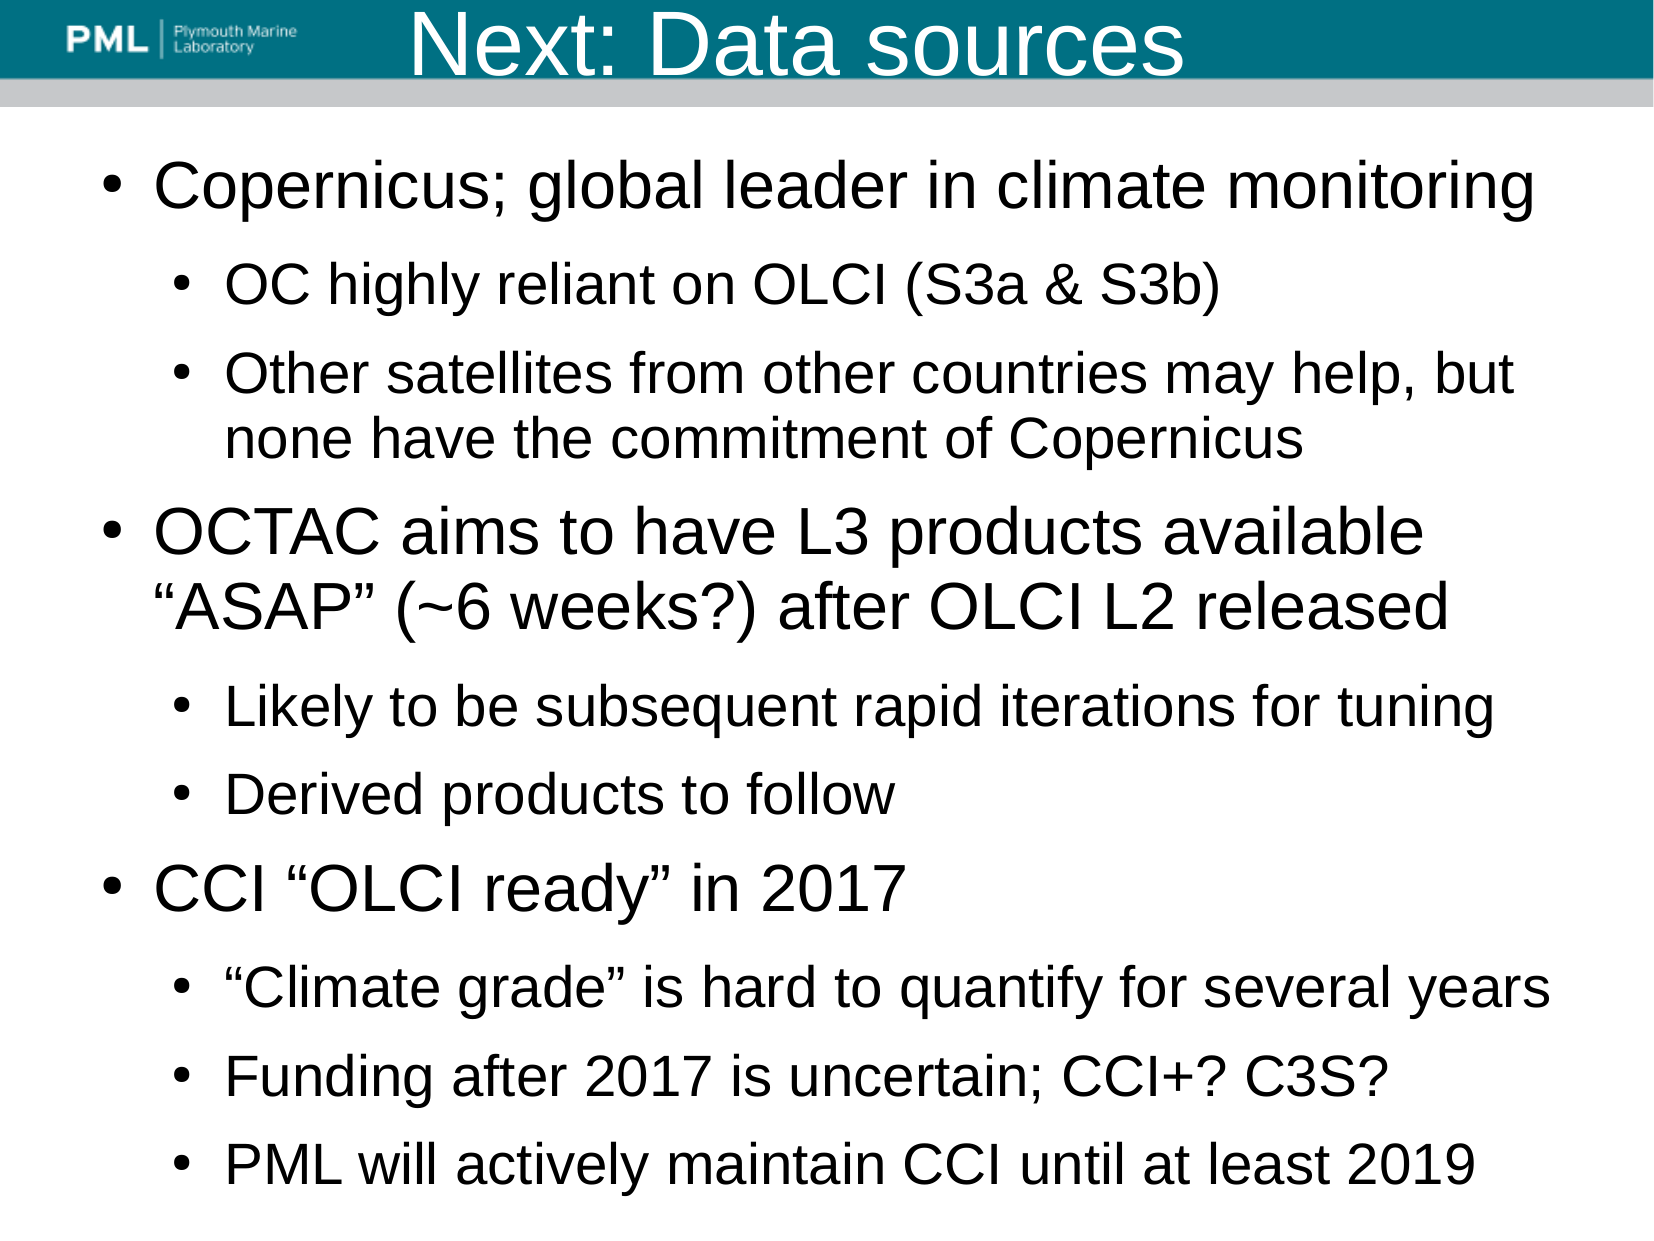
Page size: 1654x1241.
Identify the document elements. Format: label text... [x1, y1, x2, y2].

title Next: Data sources [324, 0, 1270, 96]
picture [0, 0, 1654, 107]
list Copernicus; global leader in climate monitoring OC highly reliant on OLCI (S3a & S3b) Other satellites from other countries may help, but none have the commitment of Copernicus OCTAC aims to have L3 products available “ASAP” (~6 weeks?) after OLCI L2 released Likely to be subsequent rapid iterations for tuning Derived products to follow CCI “OLCI ready” in 2017 “Climate grade” is hard to quantify for several years Funding after 2017 is uncertain; CCI+? C3S? PML will actively maintain CCI until at least 2019 [82, 147, 1571, 1198]
